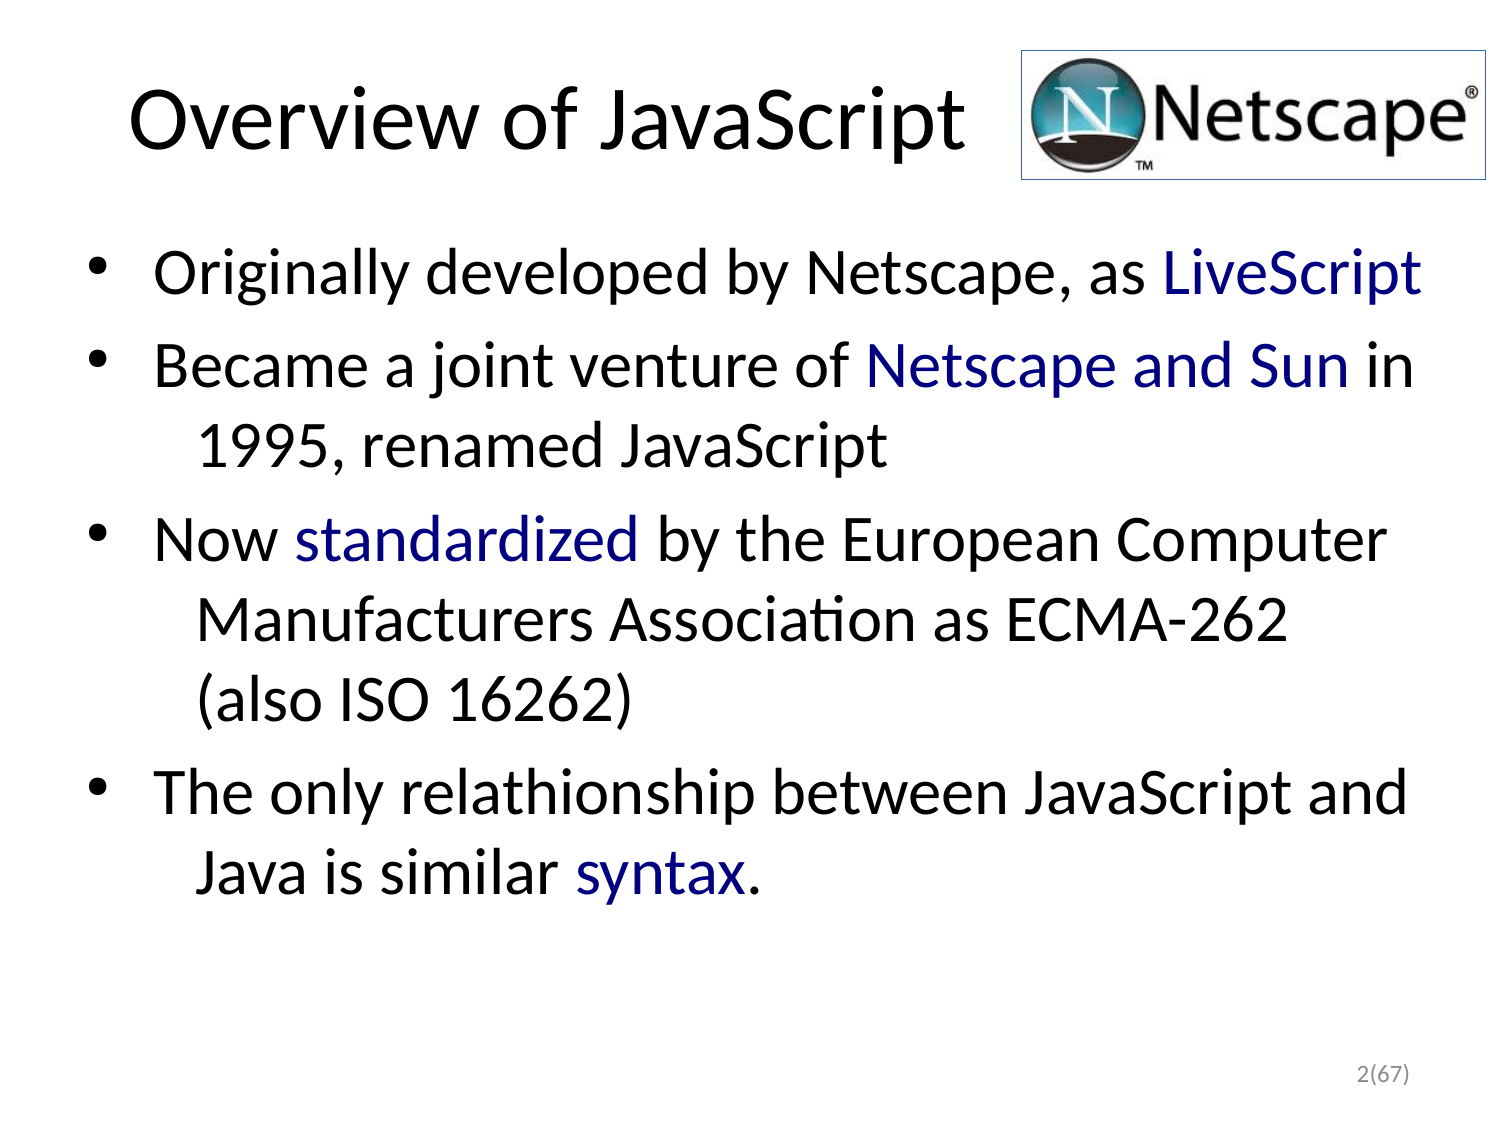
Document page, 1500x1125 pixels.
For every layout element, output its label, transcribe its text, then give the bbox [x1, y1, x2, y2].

list Originally developed by Netscape, as LiveScript Became a joint venture of Netscape and Sun in 1995, renamed JavaScript Now standardized by the European Computer Manufacturers Association as ECMA-262 (also ISO 16262) The only relathionship between JavaScript and Java is similar syntax. [53, 219, 1447, 1083]
picture [1021, 50, 1486, 180]
title Overview of JavaScript [76, 19, 1021, 207]
